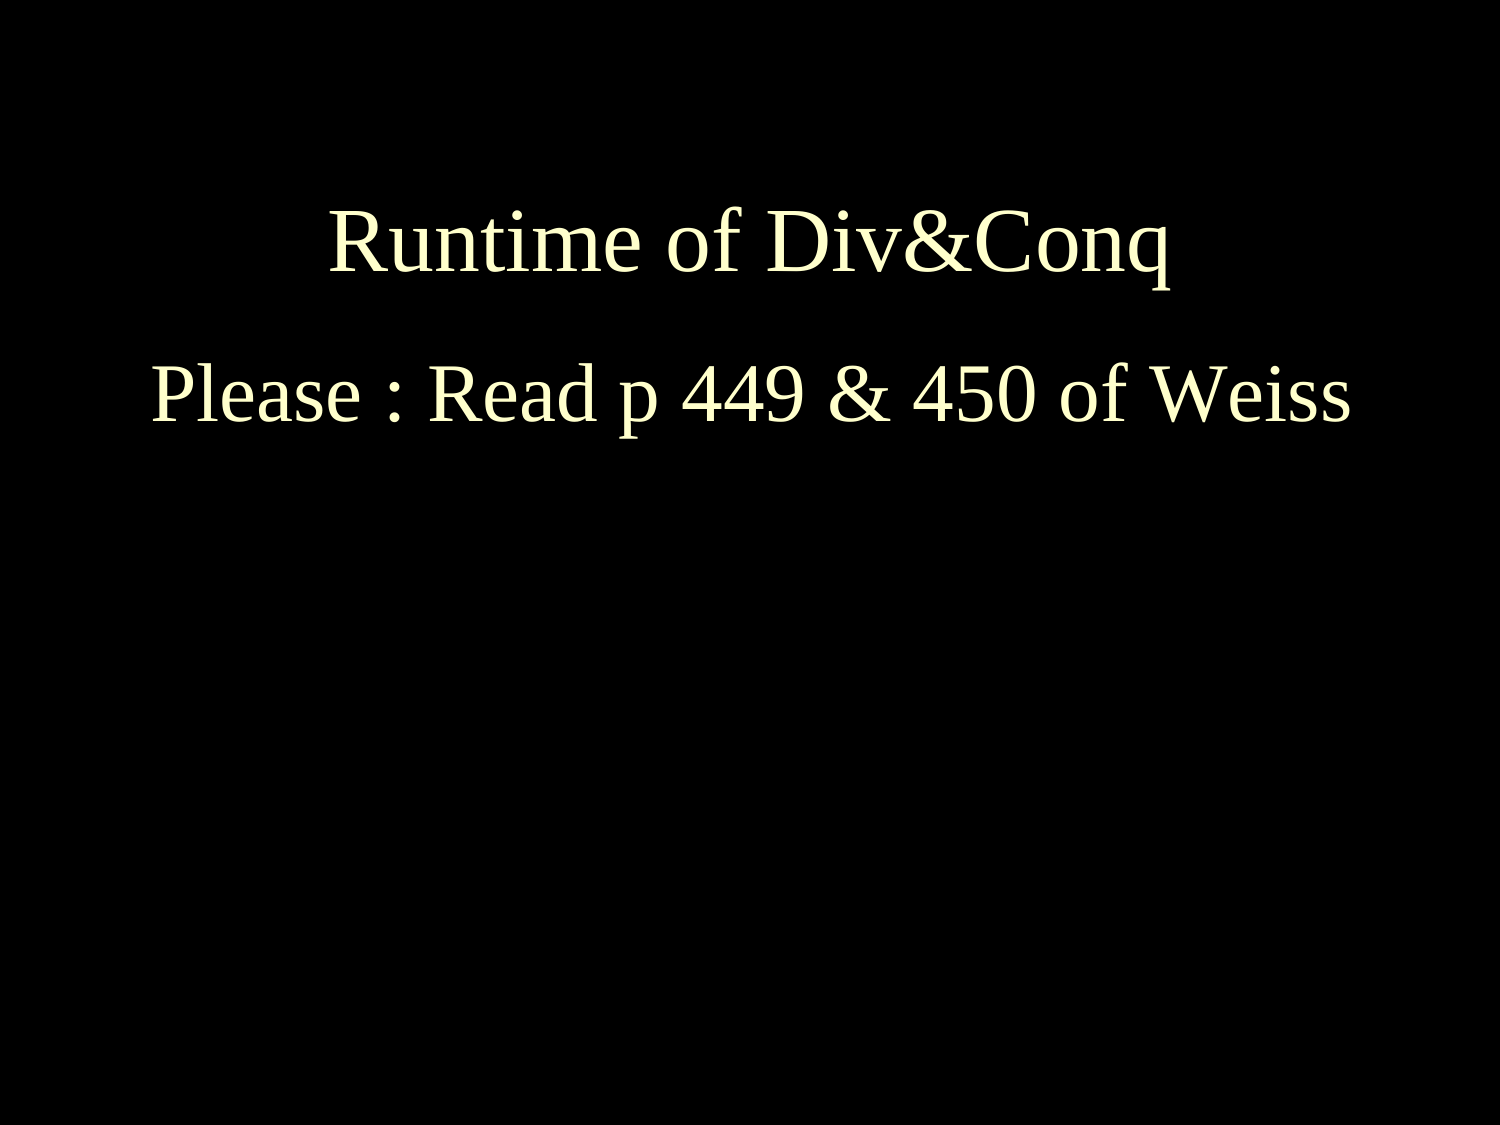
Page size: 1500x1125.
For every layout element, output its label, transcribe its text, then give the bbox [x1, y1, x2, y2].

title Runtime of Div&Conq [22, 145, 1480, 336]
list Please : Read p 449 & 450 of Weiss [150, 347, 1482, 1011]
